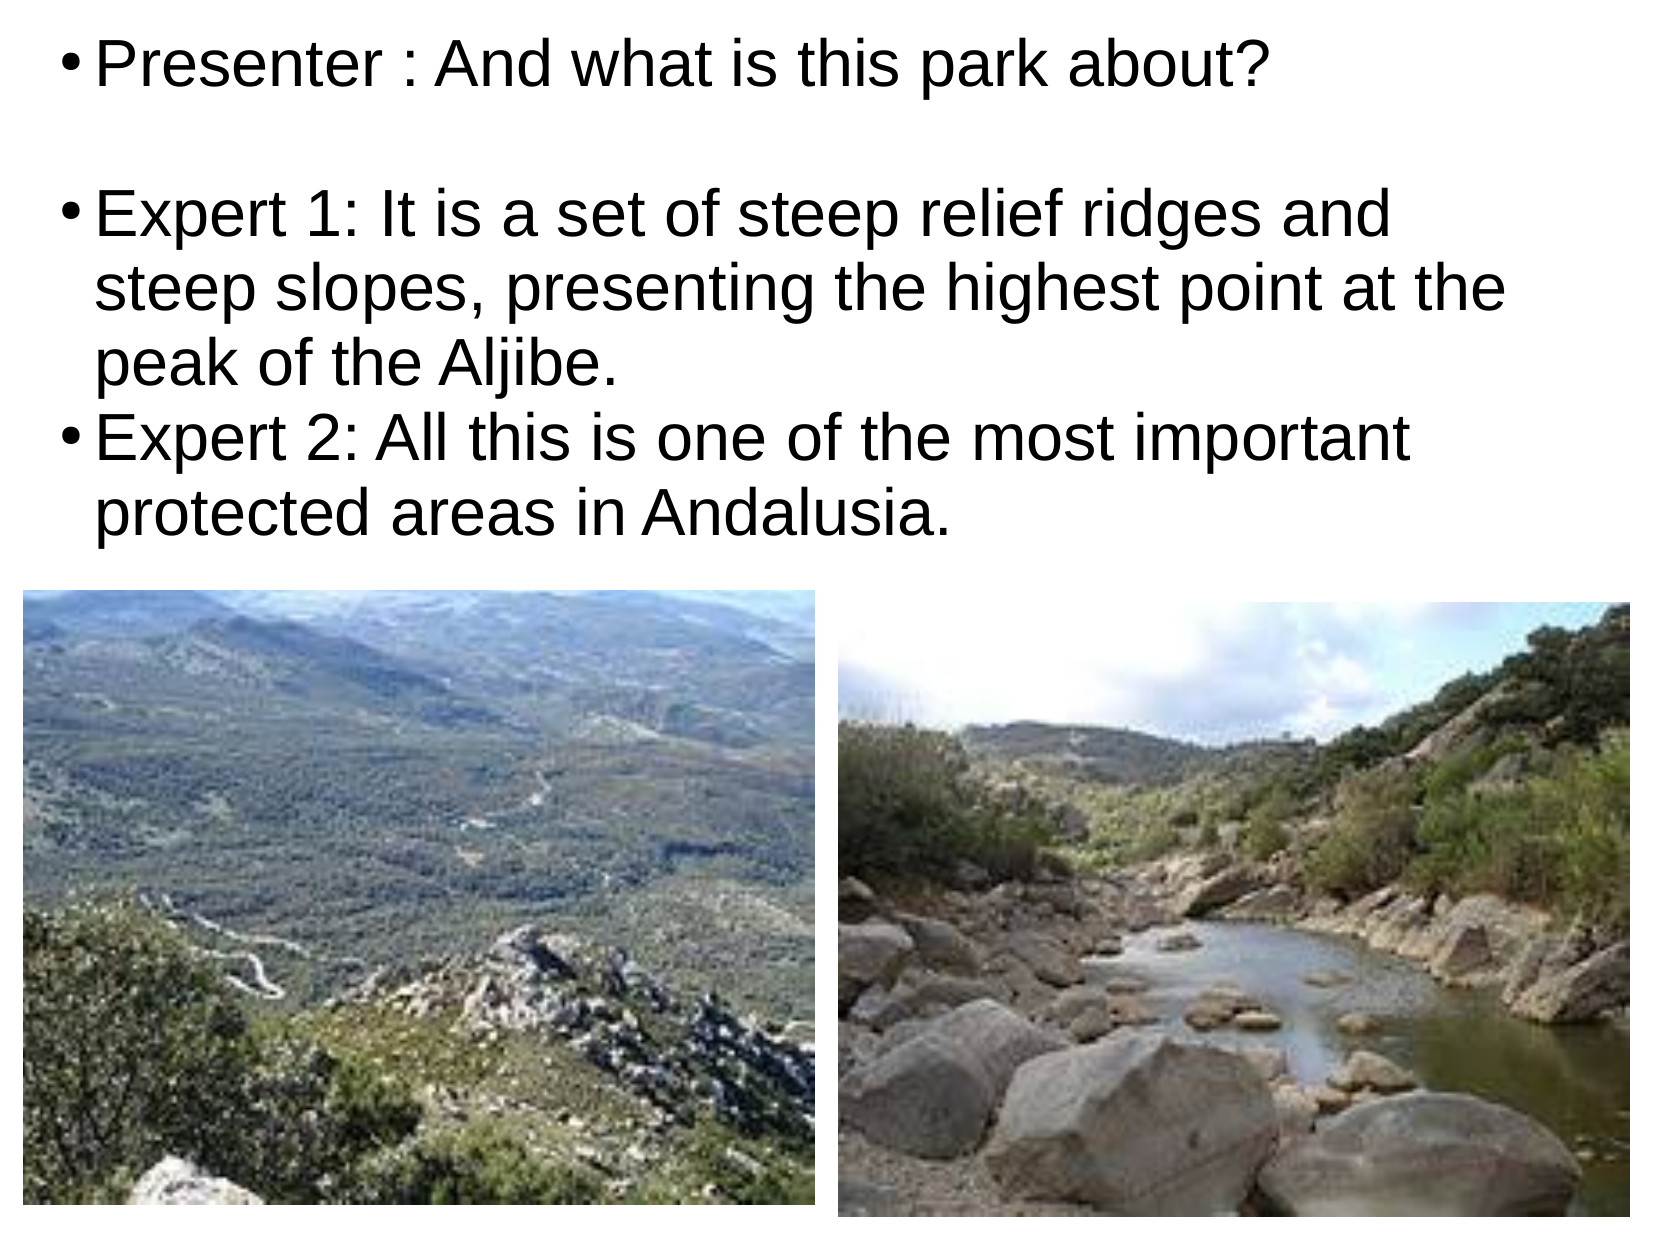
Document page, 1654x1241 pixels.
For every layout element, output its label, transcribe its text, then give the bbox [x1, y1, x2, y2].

picture [23, 590, 815, 1205]
subtitle Presenter : And what is this park about? Expert 1: It is a set of steep relief ridges and steep slopes, presenting the highest point at the peak of the Aljibe. Expert 2: All this is one of the most important protected areas in Andalusia. [59, 0, 1548, 768]
picture [838, 602, 1630, 1217]
